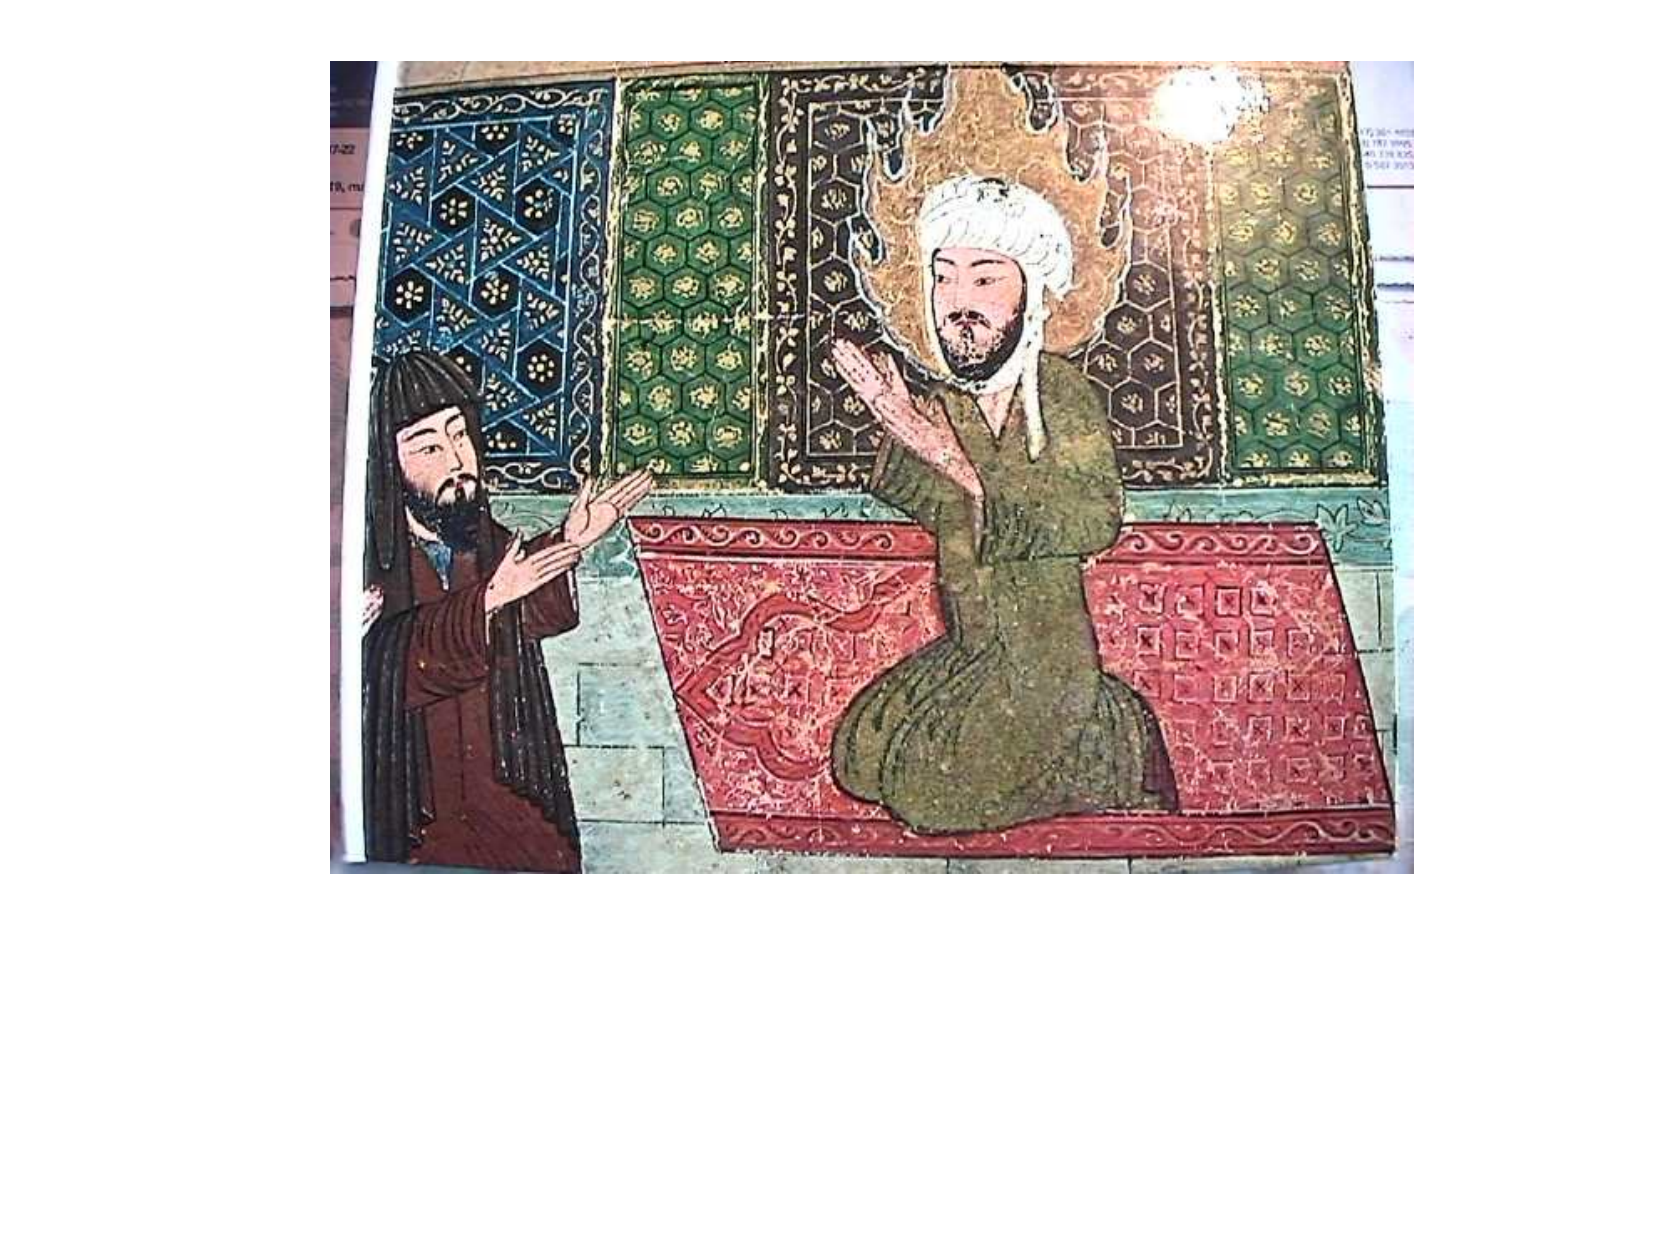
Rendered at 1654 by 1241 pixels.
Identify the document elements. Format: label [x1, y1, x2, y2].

picture [330, 61, 1414, 875]
